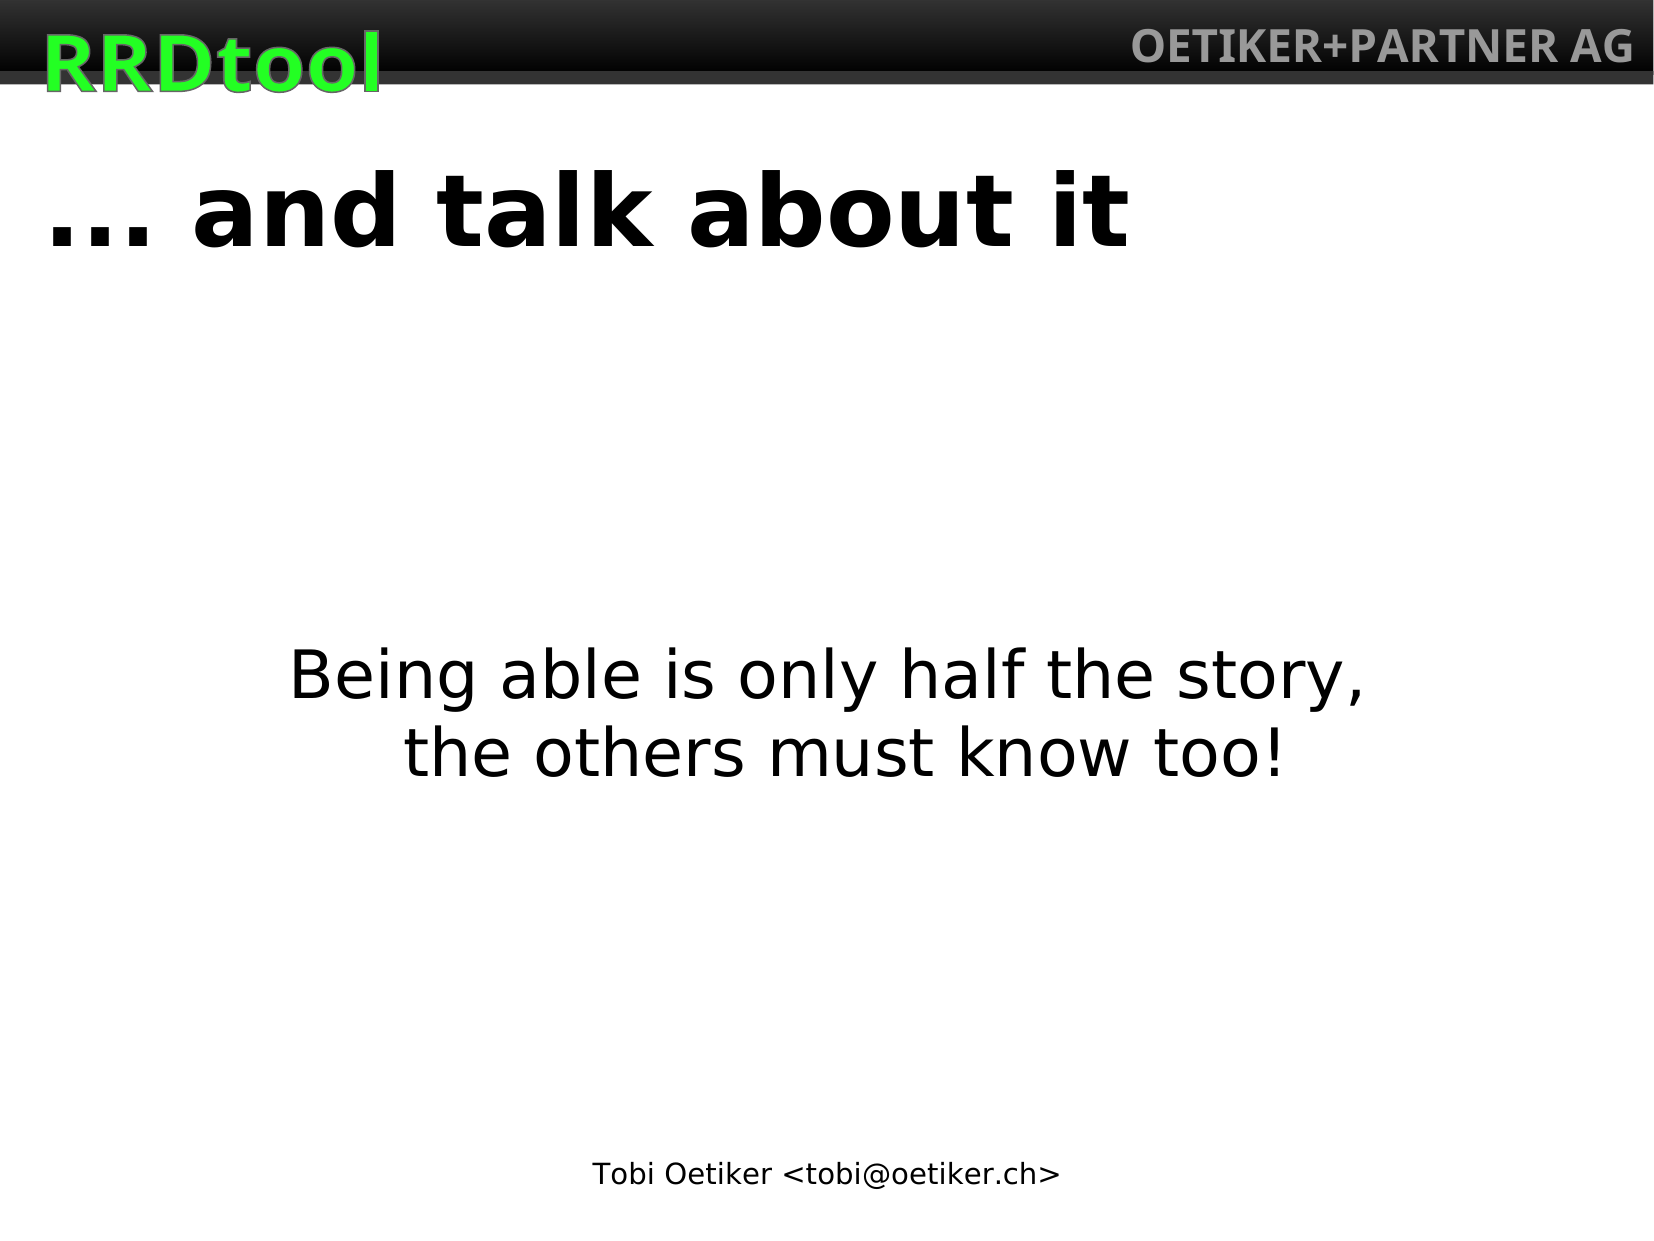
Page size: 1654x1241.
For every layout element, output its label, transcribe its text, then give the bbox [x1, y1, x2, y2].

title ... and talk about it [43, 137, 1582, 287]
subtitle Being able is only half the story, the others must know too! [50, 329, 1571, 1099]
